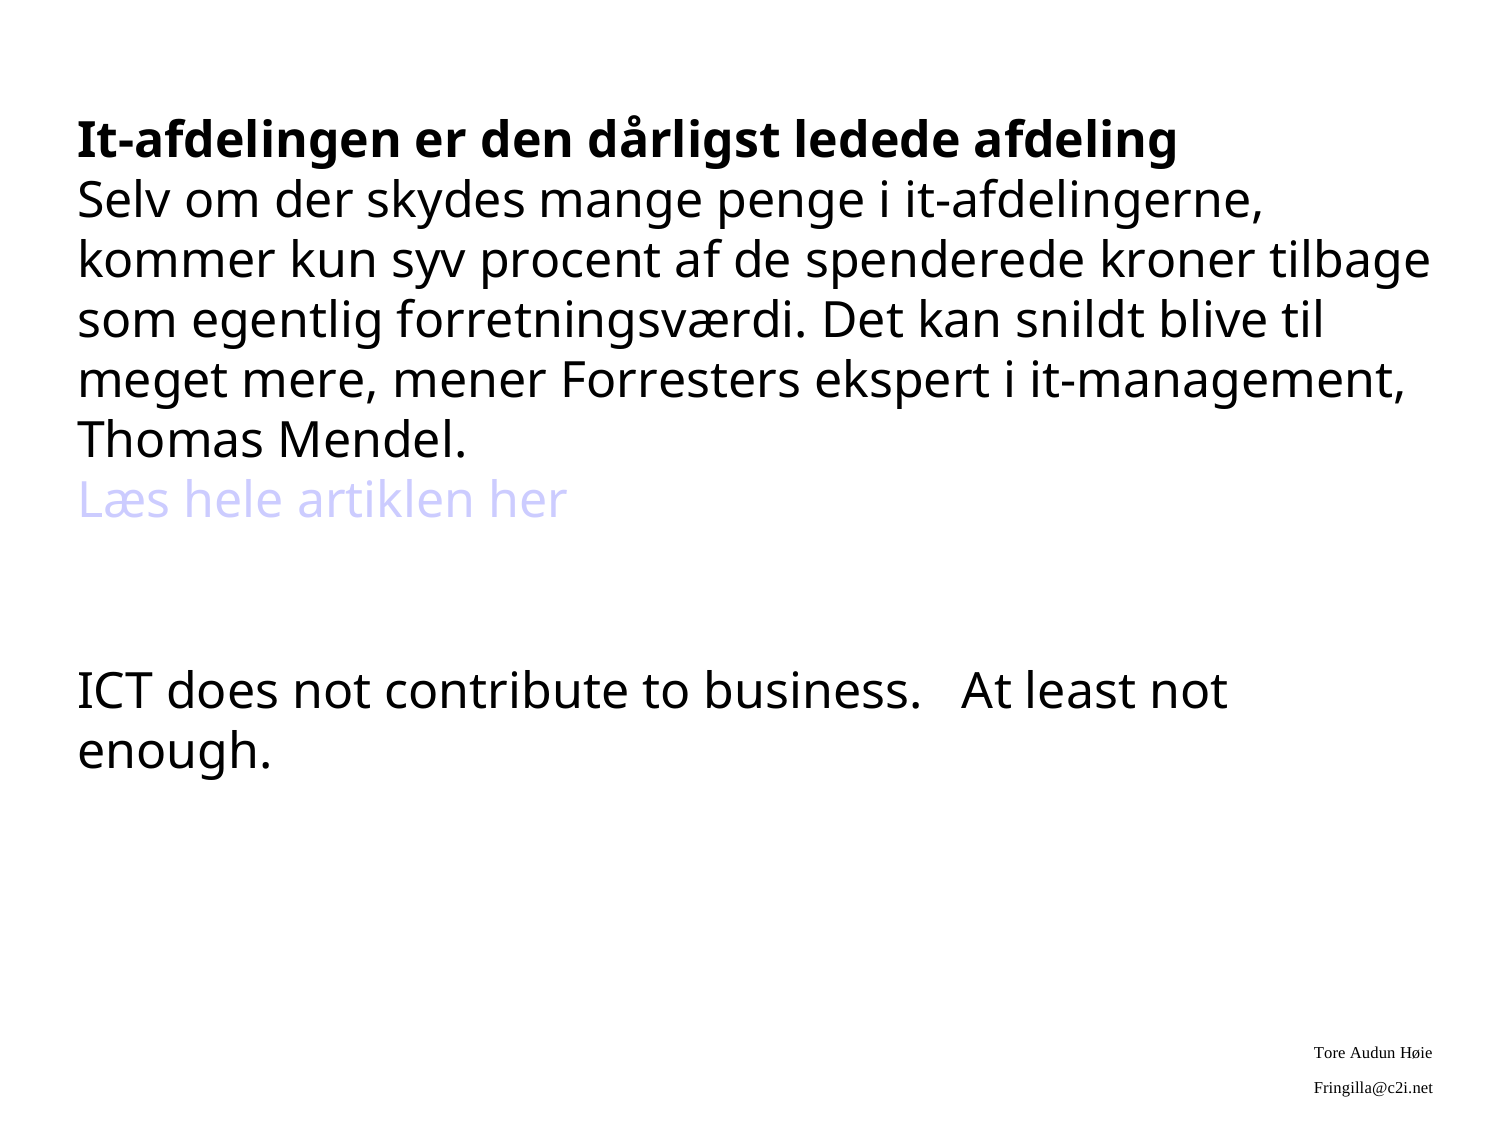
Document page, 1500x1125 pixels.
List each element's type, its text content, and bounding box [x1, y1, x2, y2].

text_box It-afdelingen er den dårligst ledede afdeling Selv om der skydes mange penge i it-afdelingerne, kommer kun syv procent af de spenderede kroner tilbage som egentlig forretningsværdi. Det kan snildt blive til meget mere, mener Forresters ekspert i it-management, Thomas Mendel. Læs hele artiklen her ICT does not contribute to business. At least not enough. [62, 99, 1450, 787]
text_box Tore Audun Høie Fringilla@c2i.net [1299, 1034, 1500, 1106]
